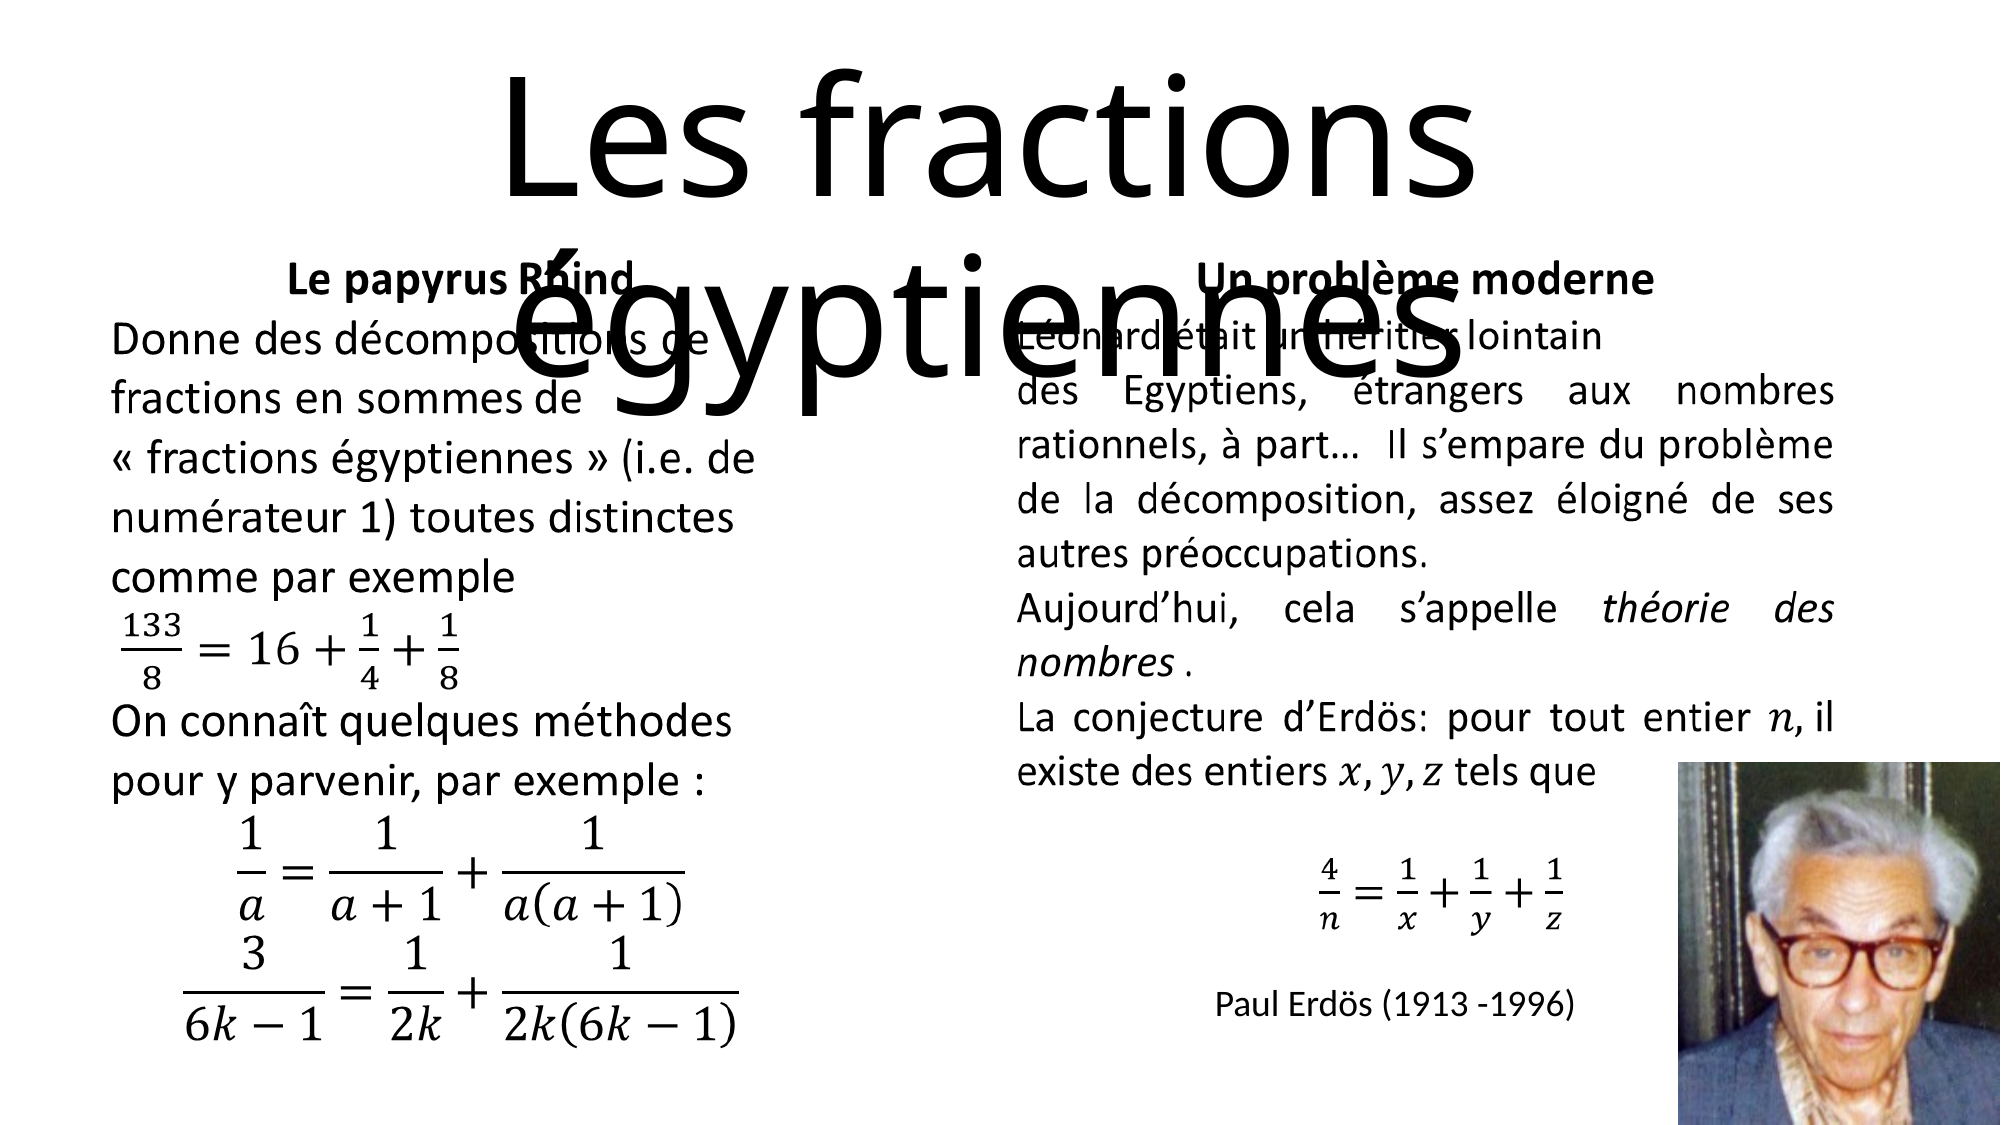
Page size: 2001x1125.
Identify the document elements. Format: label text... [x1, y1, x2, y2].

text_box [80, 232, 827, 1064]
picture [1678, 762, 2000, 1125]
title Les fractions égyptiennes [40, 45, 1936, 233]
text_box Paul Erdös (1913 -1996) [1199, 971, 1628, 1032]
text_box [988, 232, 1861, 949]
